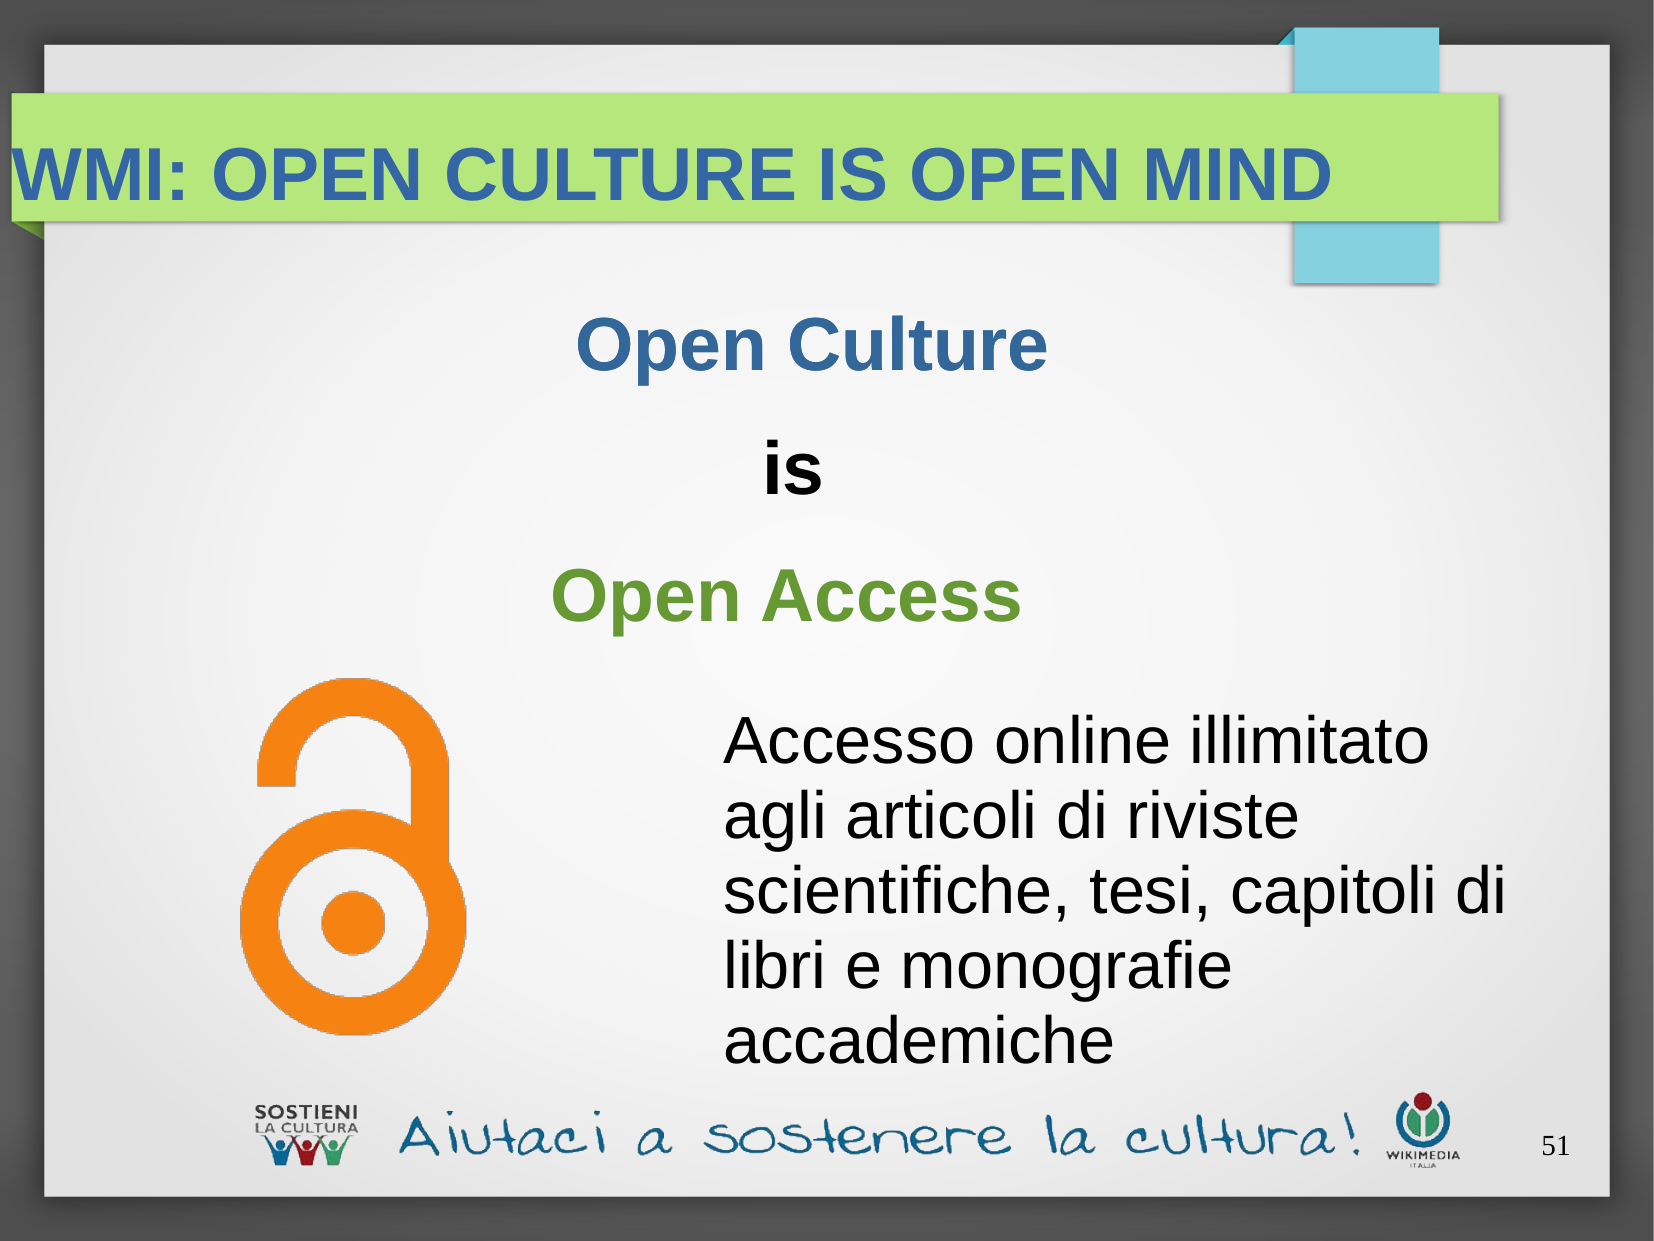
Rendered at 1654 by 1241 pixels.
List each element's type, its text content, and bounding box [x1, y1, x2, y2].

text_box is [347, 419, 1241, 520]
title WMI: OPEN CULTURE IS OPEN MIND [11, 17, 1642, 249]
text_box Open Access [340, 546, 1234, 645]
text_box Open Culture [366, 295, 1260, 402]
subtitle [94, 614, 1607, 1123]
picture [0, 0, 1654, 1241]
text_box Accesso online illimitato agli articoli di riviste scientifiche, tesi, capitoli di libri e monografie accademiche [708, 696, 1539, 1085]
